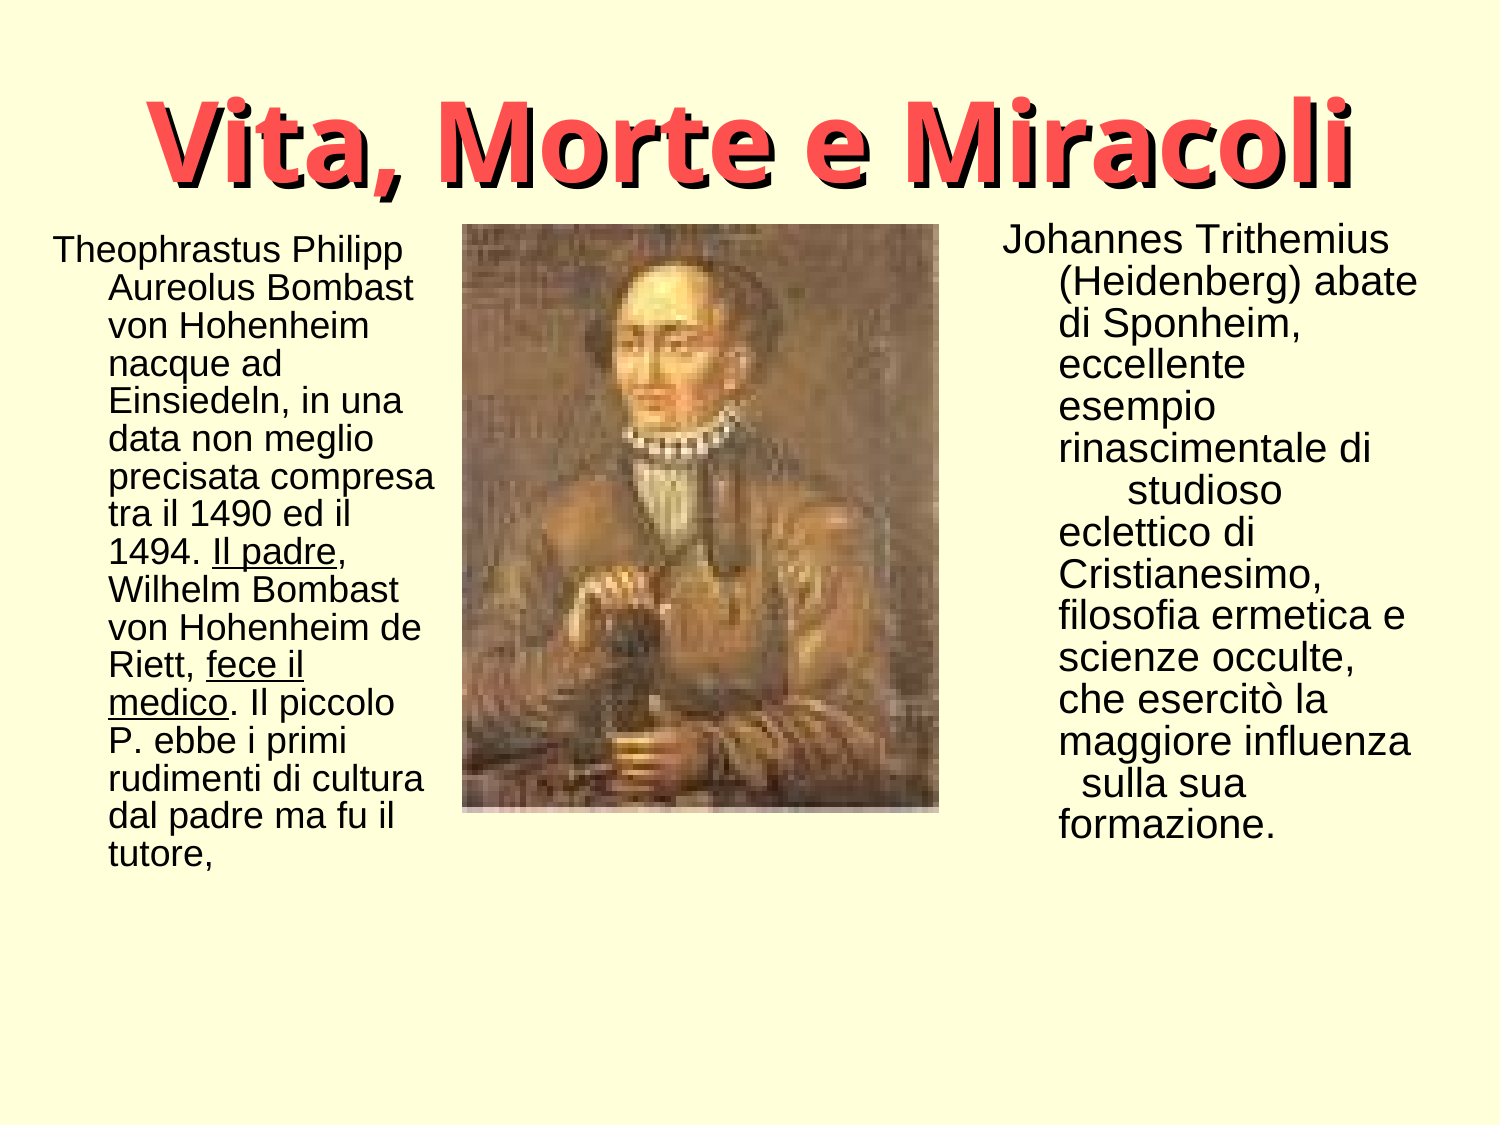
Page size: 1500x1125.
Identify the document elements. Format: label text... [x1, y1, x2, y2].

picture [462, 224, 939, 813]
title Vita, Morte e Miracoli [75, 45, 1426, 233]
list Johannes Trithemius (Heidenberg) abate di Sponheim, eccellente esempio rinascimentale di studioso eclettico di Cristianesimo, filosofia ermetica e scienze occulte, che esercitò la maggiore influenza sulla sua formazione. [987, 212, 1438, 976]
list Theophrastus Philipp Aureolus Bombast von Hohenheim nacque ad Einsiedeln, in una data non meglio precisata compresa tra il 1490 ed il 1494. Il padre, Wilhelm Bombast von Hohenheim de Riett, fece il medico. Il piccolo P. ebbe i primi rudimenti di cultura dal padre ma fu il tutore, [37, 224, 450, 1026]
